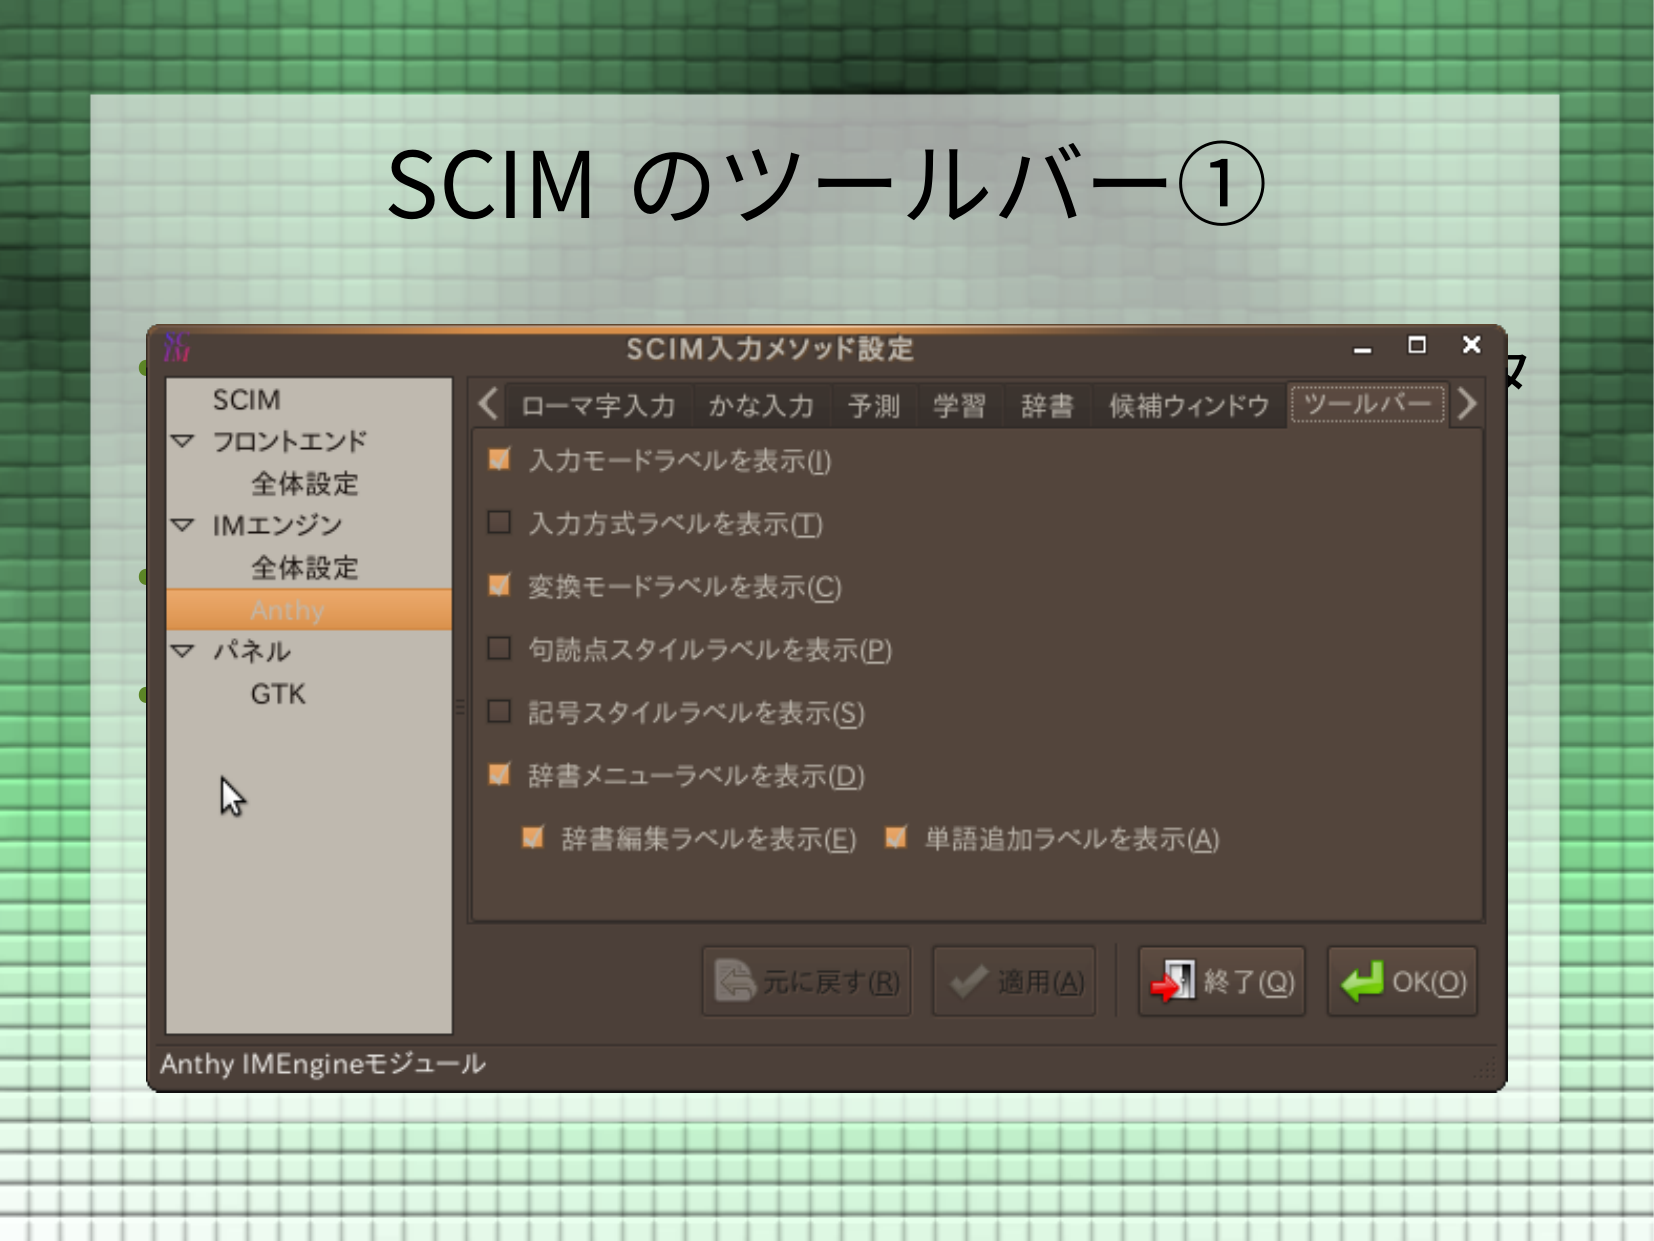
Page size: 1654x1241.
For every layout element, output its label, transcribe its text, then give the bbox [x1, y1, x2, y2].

picture [0, 0, 1654, 1241]
title SCIMのツールバー① [88, 90, 1565, 266]
list [設定]-[SCIM入力メソッドの設定]-[Anthy]タブ-[ツールバー]タブ どこいじったのか忘れちゃったよ！ [辞書メニューラベル]は必須 mini 9にはF11キーがない！ [1364, 324, 1536, 1093]
